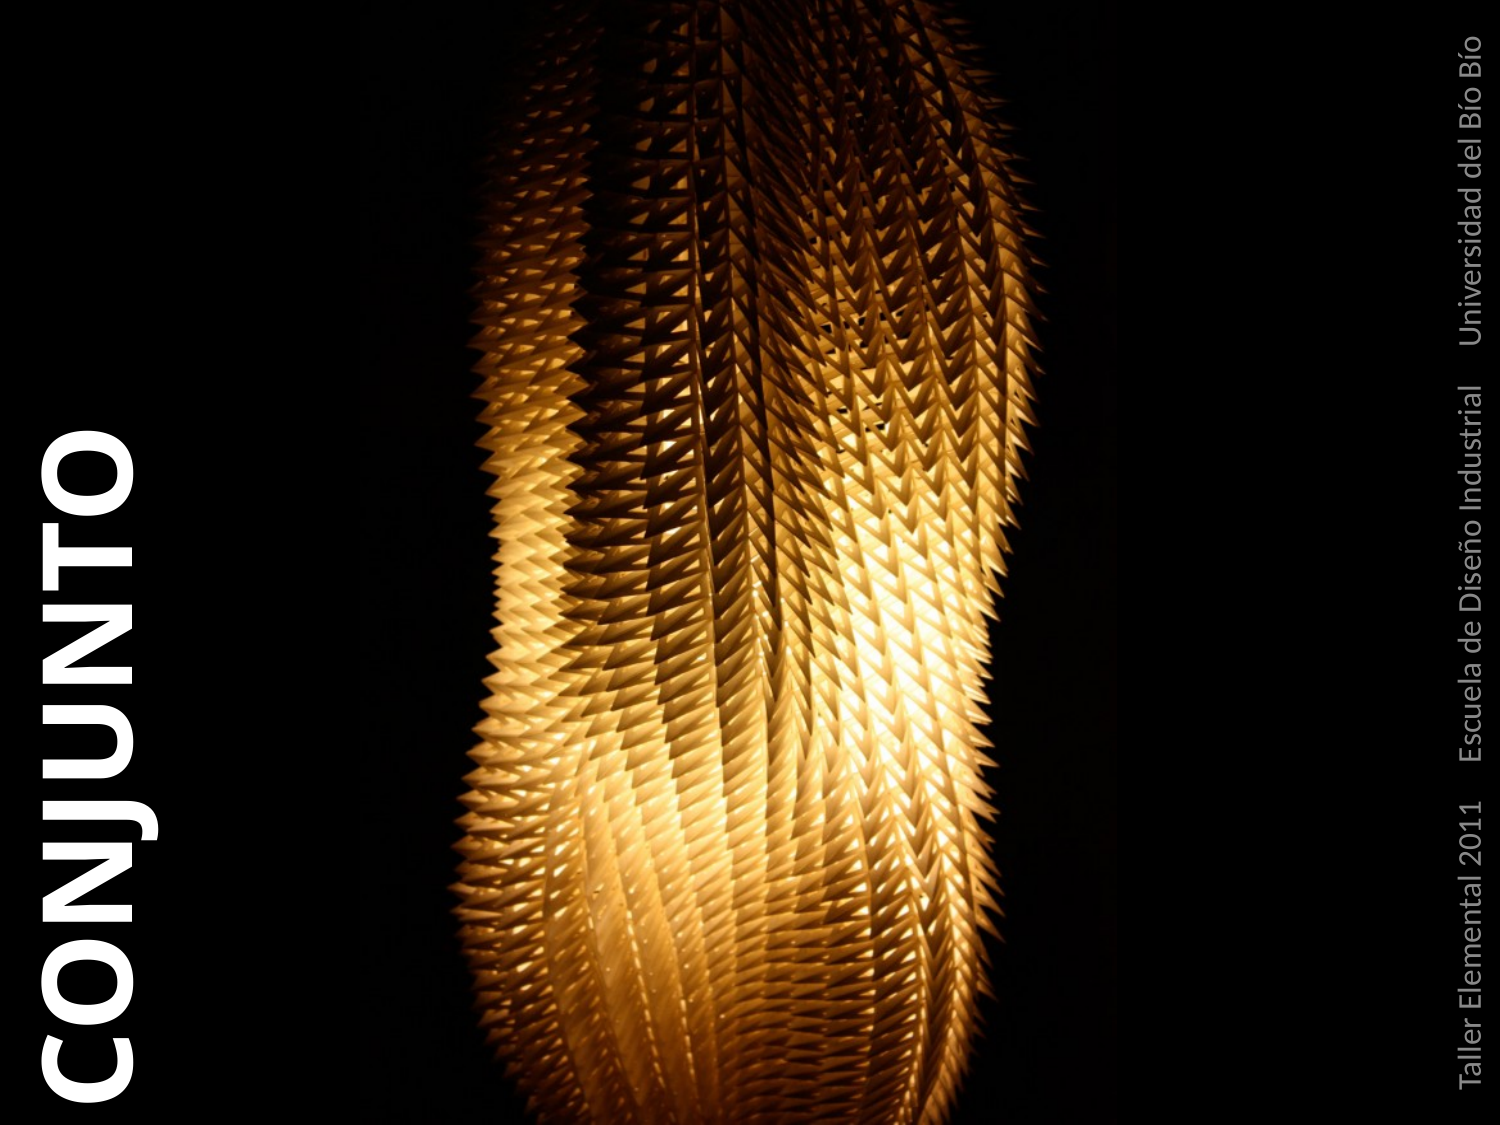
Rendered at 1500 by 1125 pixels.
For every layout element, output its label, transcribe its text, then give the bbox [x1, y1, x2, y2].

text_box [0, 0, 360, 1125]
text_box Taller Elemental 2011 Escuela de Diseño Industrial Universidad del Bío Bío [1435, 0, 1500, 1106]
text_box CONJUNTO [0, 120, 167, 1125]
picture [360, 0, 1117, 1125]
text_box [1117, 0, 1500, 1125]
